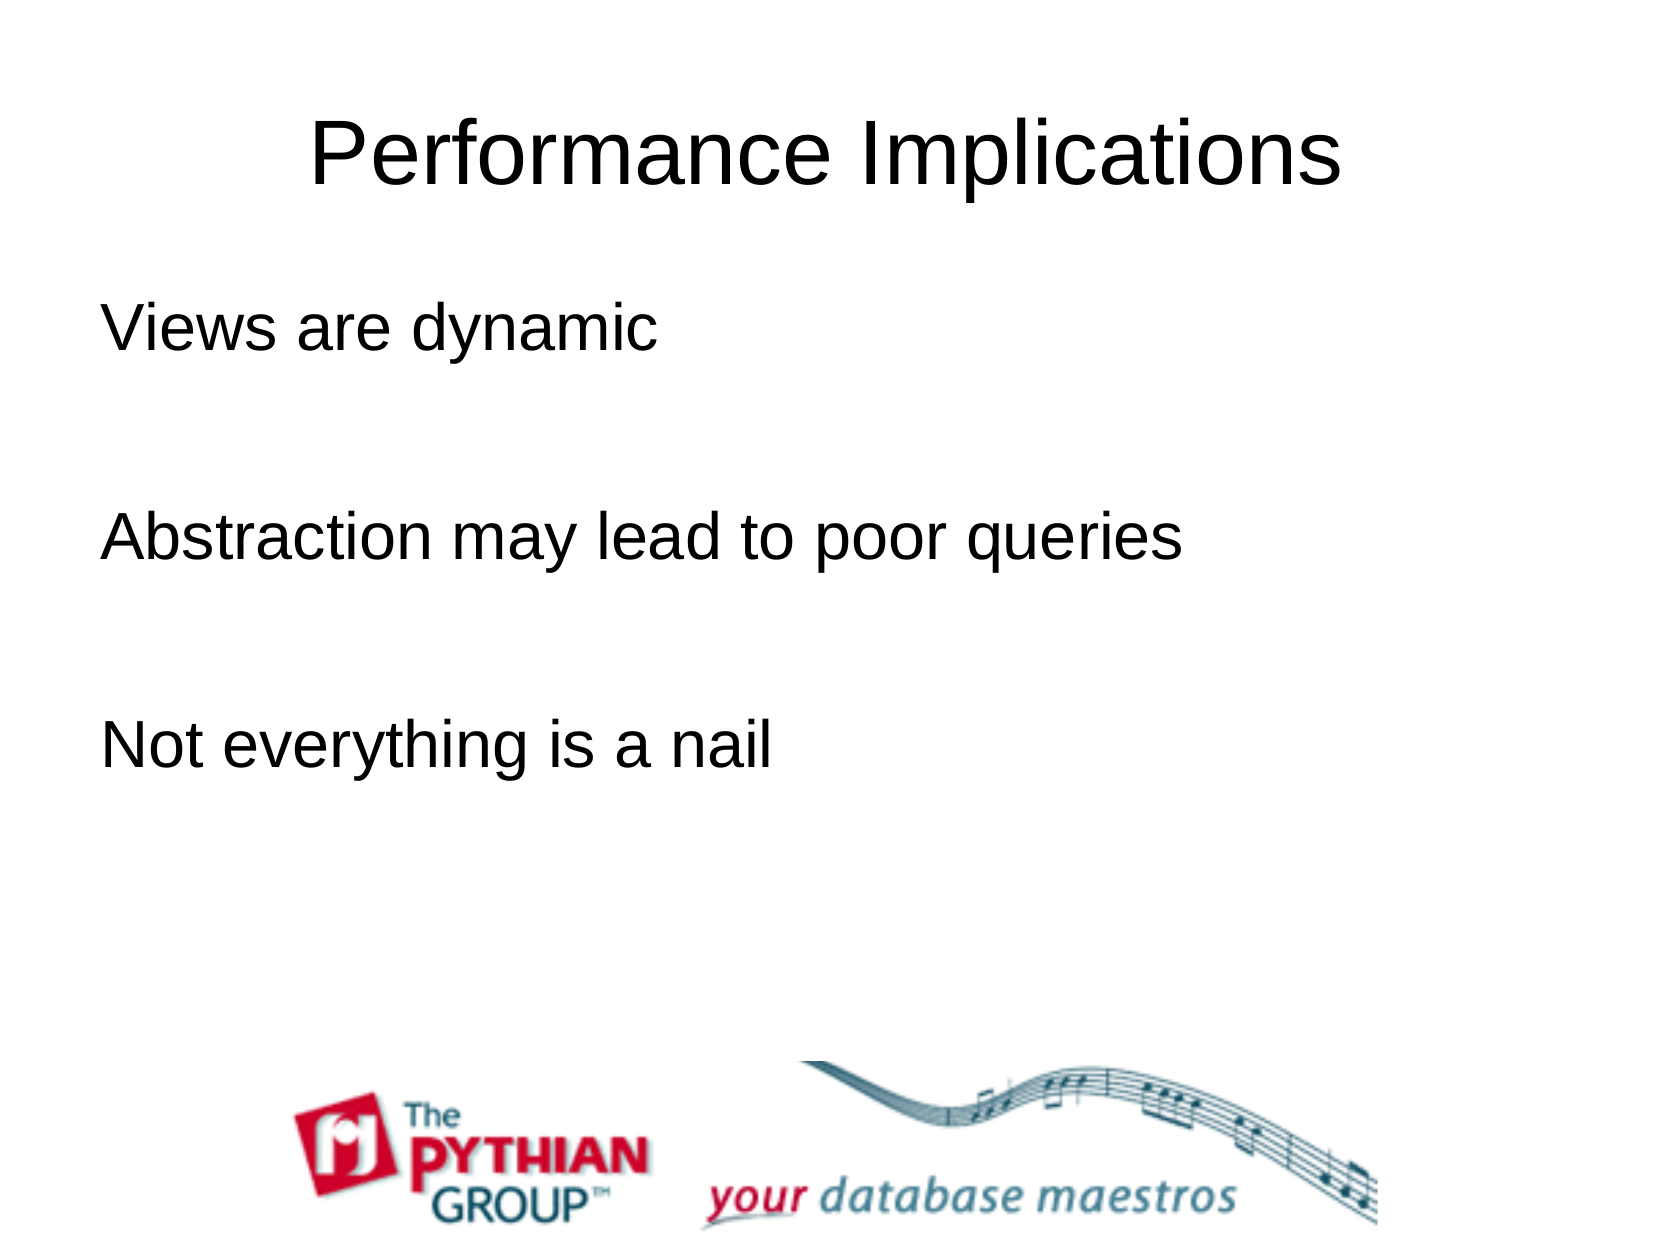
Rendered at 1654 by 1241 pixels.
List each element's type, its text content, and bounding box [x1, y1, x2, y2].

picture [266, 1094, 1378, 1241]
title Performance Implications [82, 49, 1571, 257]
list Views are dynamic Abstraction may lead to poor queries Not everything is a nail [82, 290, 1571, 1094]
